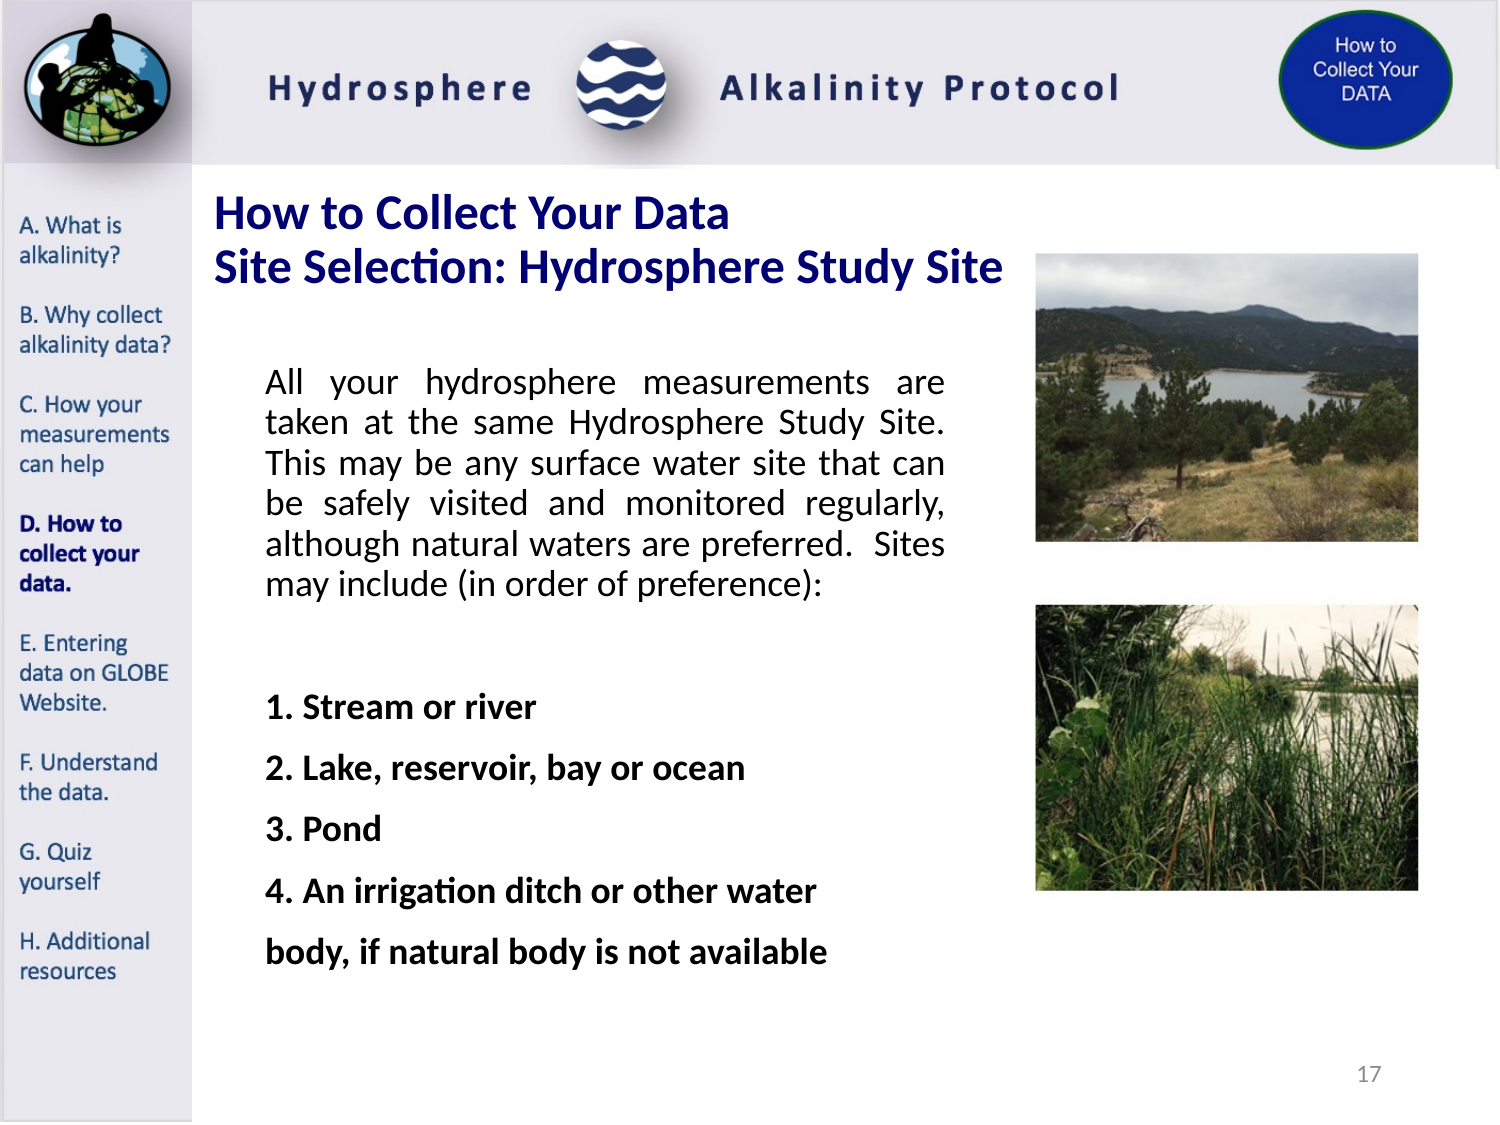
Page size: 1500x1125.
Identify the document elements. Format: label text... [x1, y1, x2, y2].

text_box All your hydrosphere measurements are taken at the same Hydrosphere Study Site. This may be any surface water site that can be safely visited and monitored regularly, although natural waters are preferred. Sites may include (in order of preference): 1. Stream or river 2. Lake, reservoir, bay or ocean 3. Pond 4. An irrigation ditch or other water body, if natural body is not available [250, 288, 962, 1003]
picture [0, 0, 1500, 1123]
slide_number <number> [1059, 1042, 1397, 1103]
title How to Collect Your Data Site Selection: Hydrosphere Study Site [199, 131, 1493, 349]
picture [1026, 239, 1428, 903]
